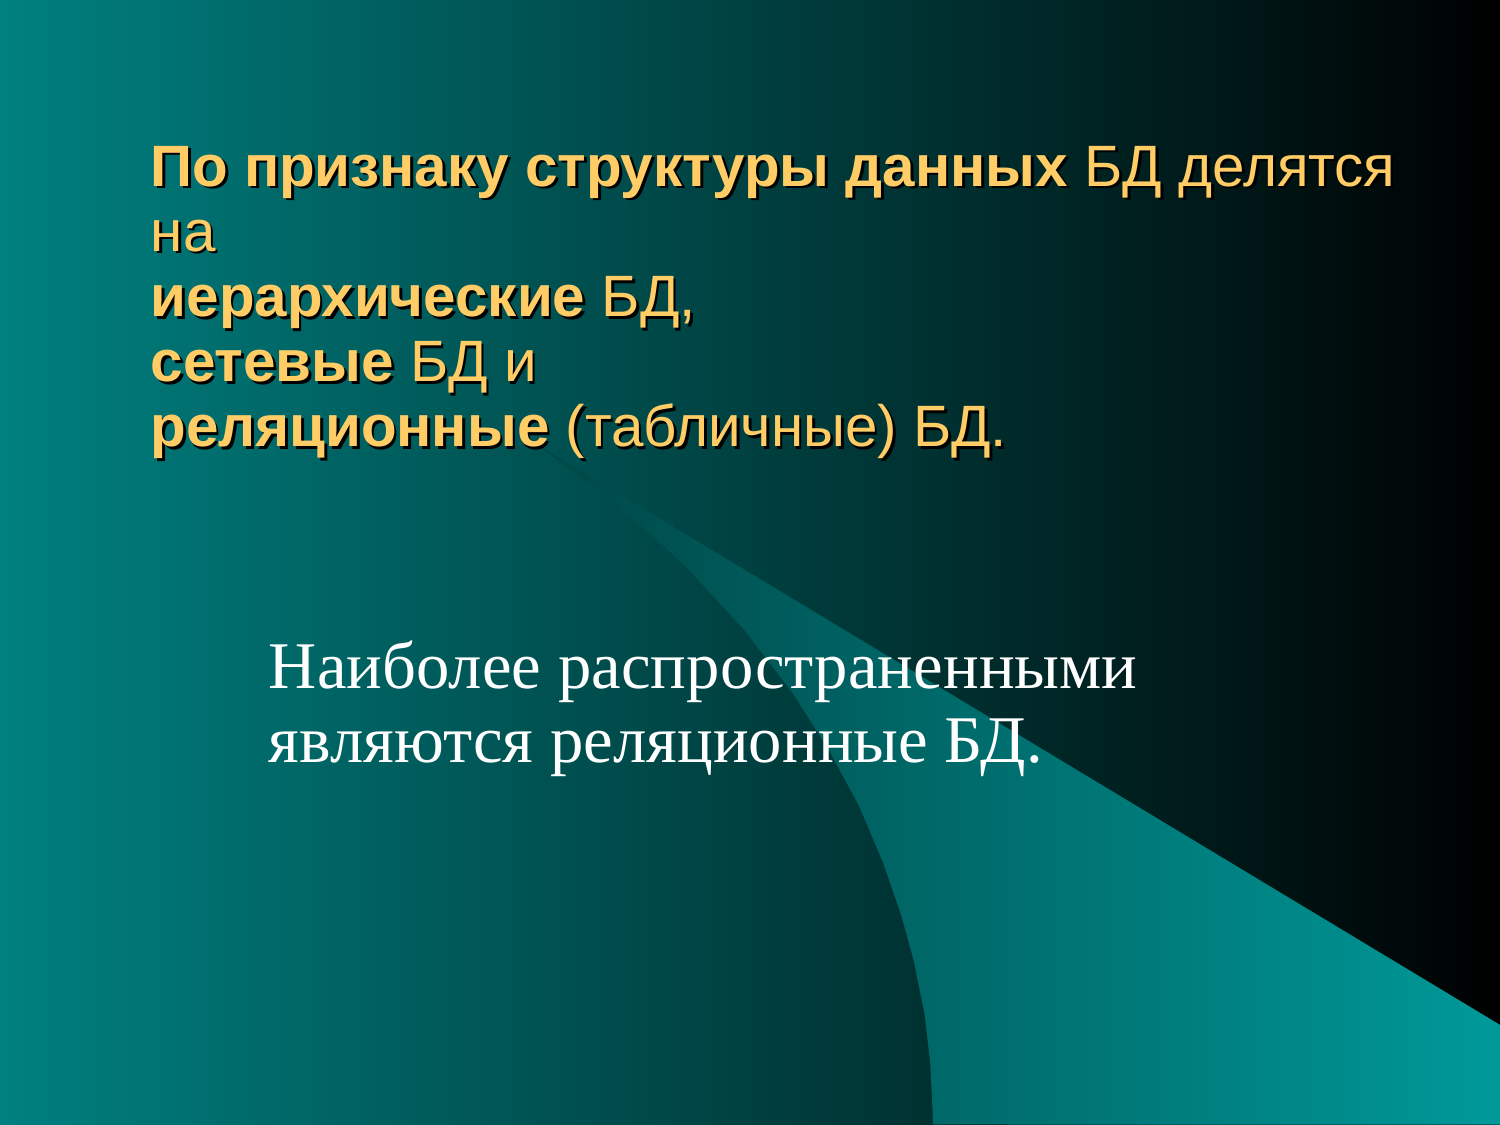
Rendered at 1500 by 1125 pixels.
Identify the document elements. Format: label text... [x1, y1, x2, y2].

title По признаку структуры данных БД делятся на иерархические БД, сетевые БД и реляционные (табличные) БД. [135, 91, 1411, 597]
subtitle Наиболее распространенными являются реляционные БД. [253, 621, 1179, 957]
